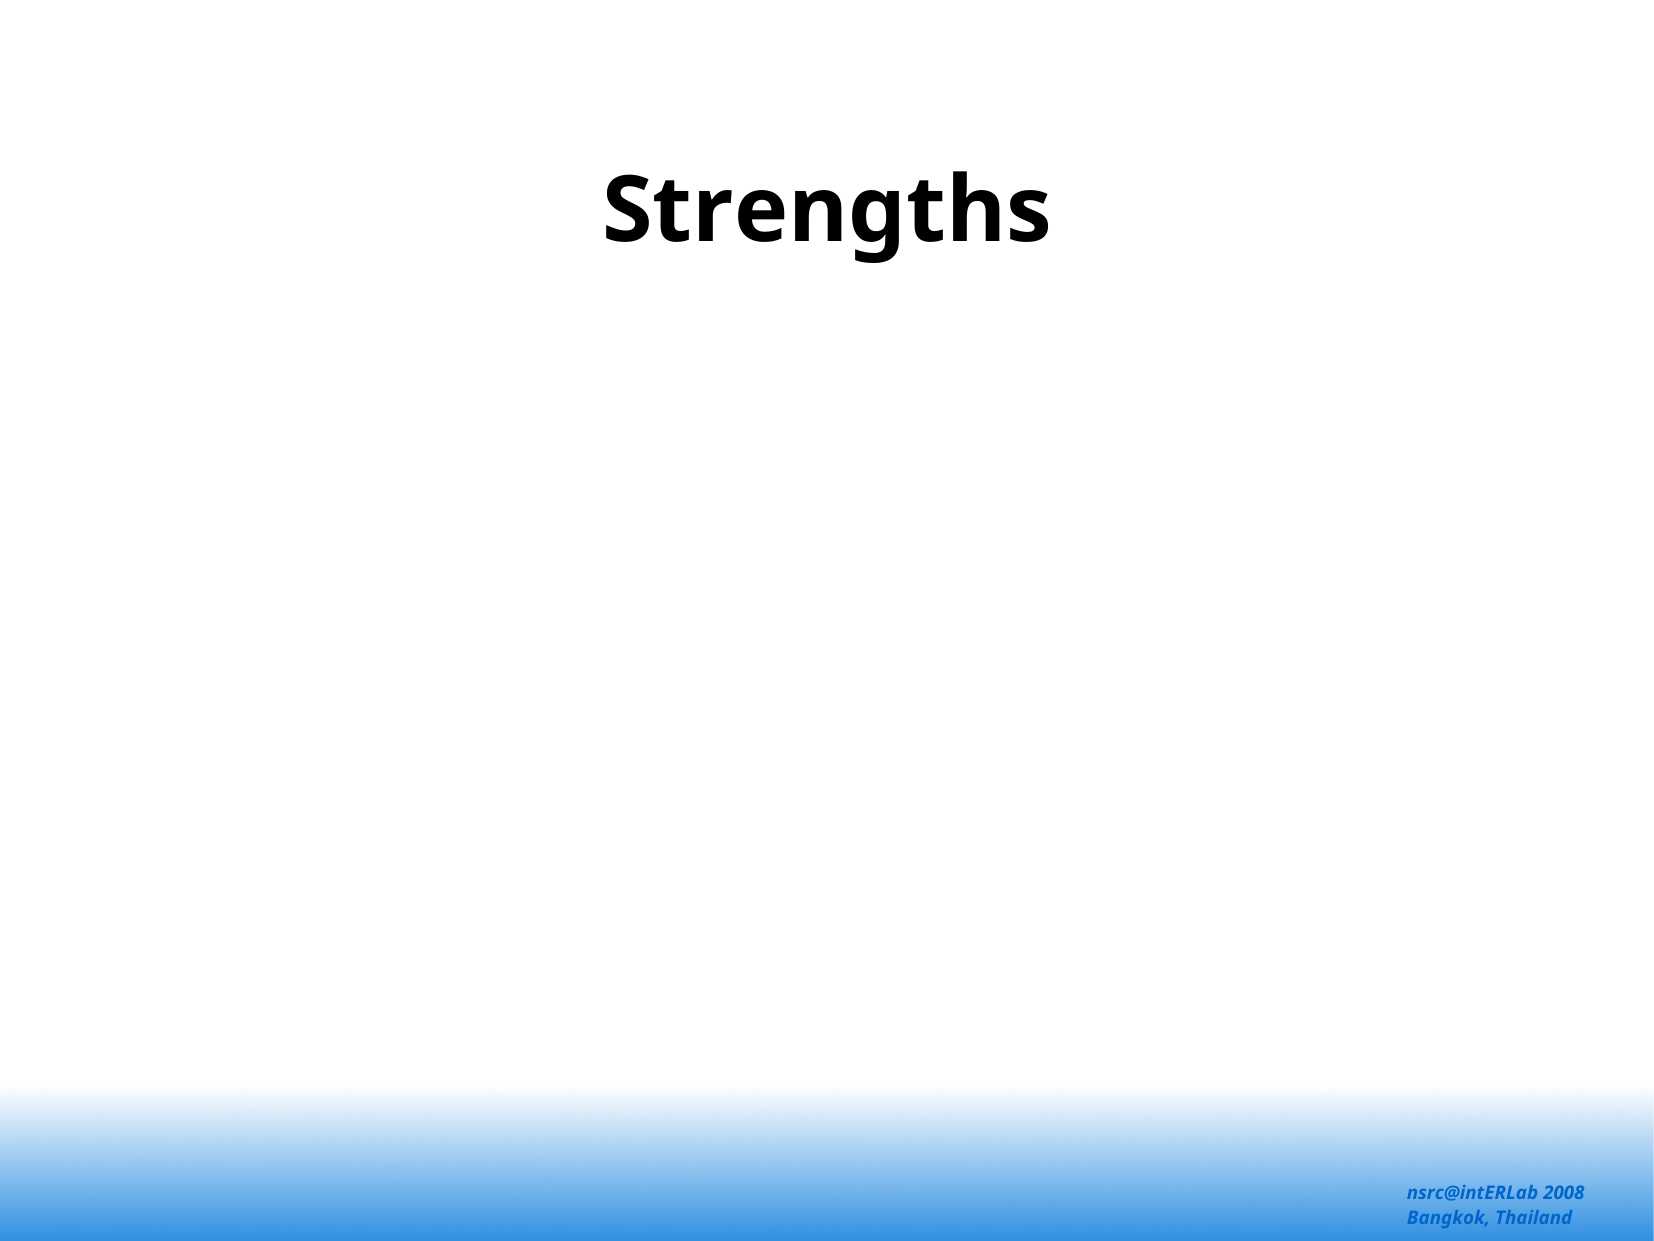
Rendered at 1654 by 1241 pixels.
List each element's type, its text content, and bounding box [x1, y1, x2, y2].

title Strengths [121, 102, 1534, 310]
picture [0, 1083, 1654, 1241]
